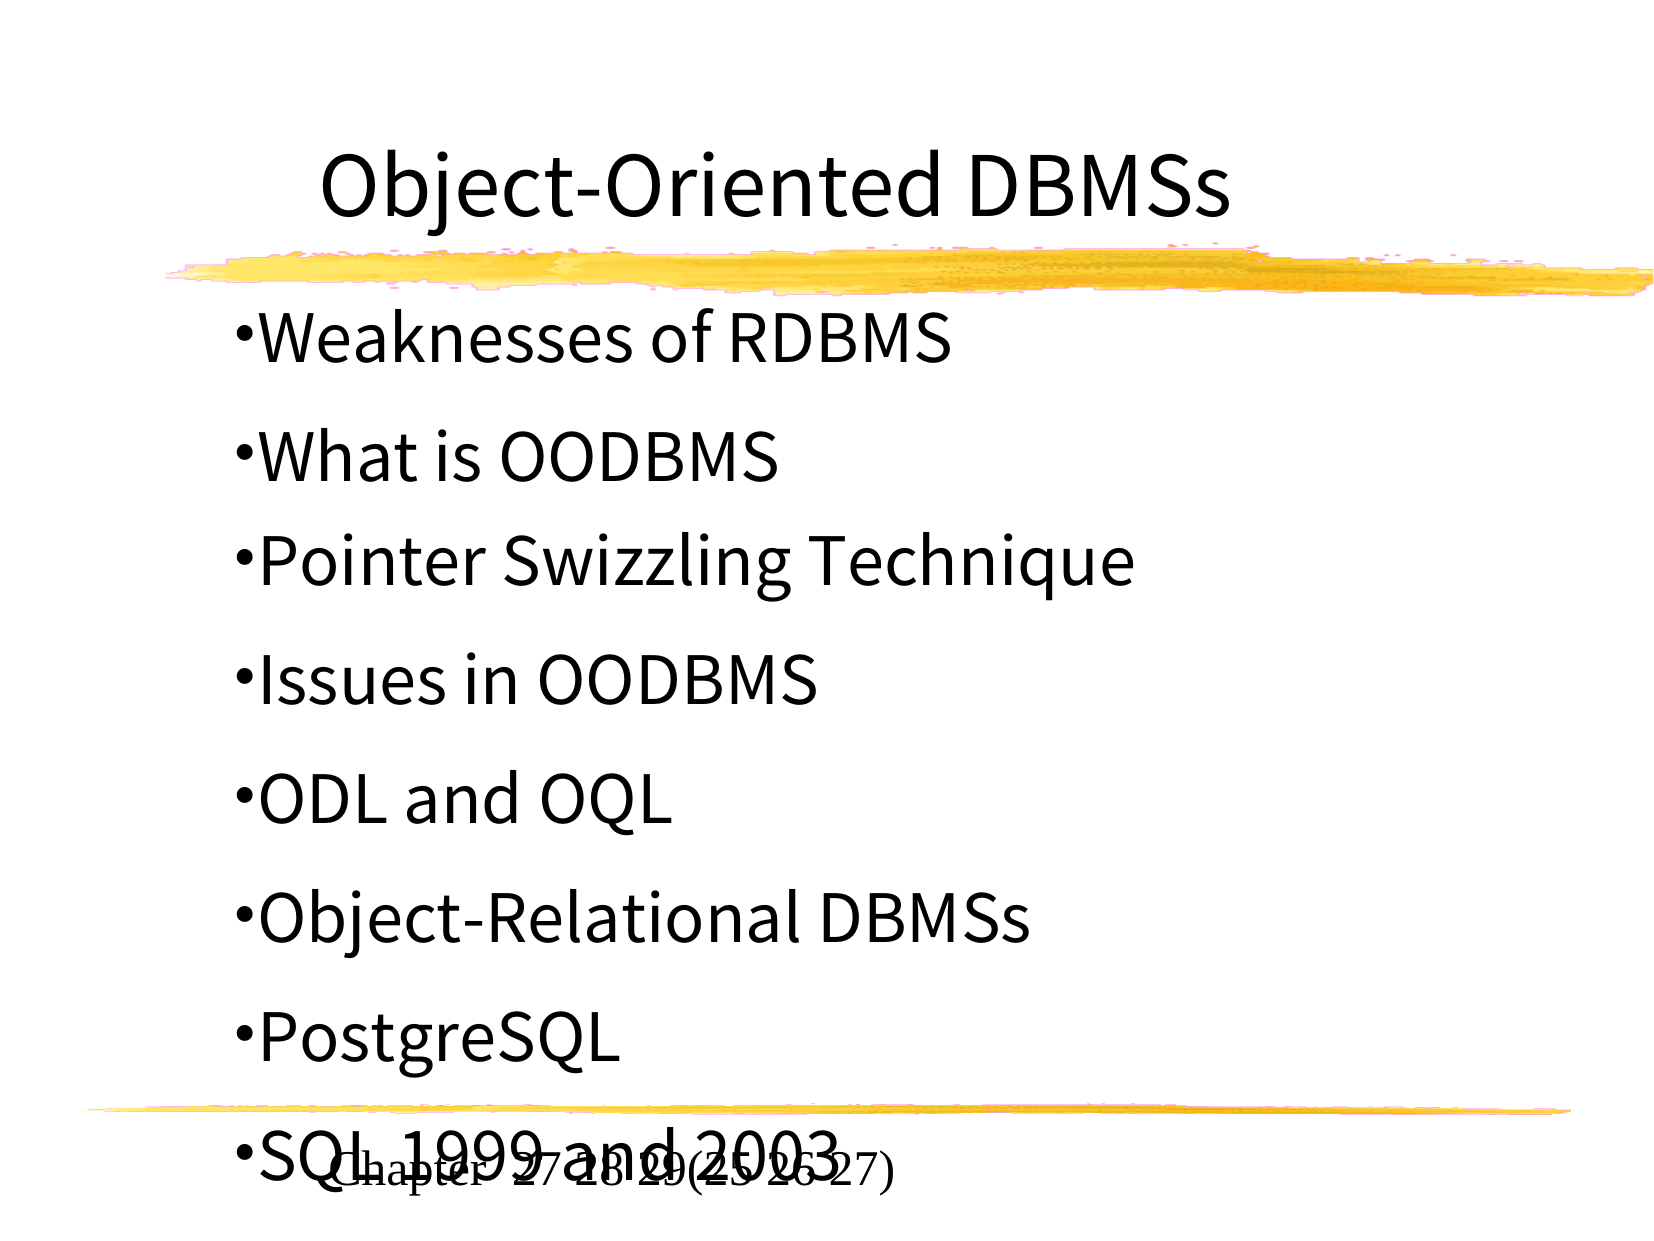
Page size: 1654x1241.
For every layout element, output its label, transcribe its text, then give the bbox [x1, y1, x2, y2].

picture [165, 237, 1654, 308]
title Object-Oriented DBMSs [73, 39, 1479, 249]
picture [82, 1102, 219, 1117]
picture [1565, 1102, 1571, 1117]
list Weaknesses of RDBMS What is OODBMS Pointer Swizzling Technique Issues in OODBMS ODL and OQL Object-Relational DBMSs PostgreSQL SQL 1999 and 2003 OO Extensions in Oracle [219, 269, 1565, 1134]
text_box Chapter 27 28 29(25 26 27) [328, 1136, 896, 1194]
